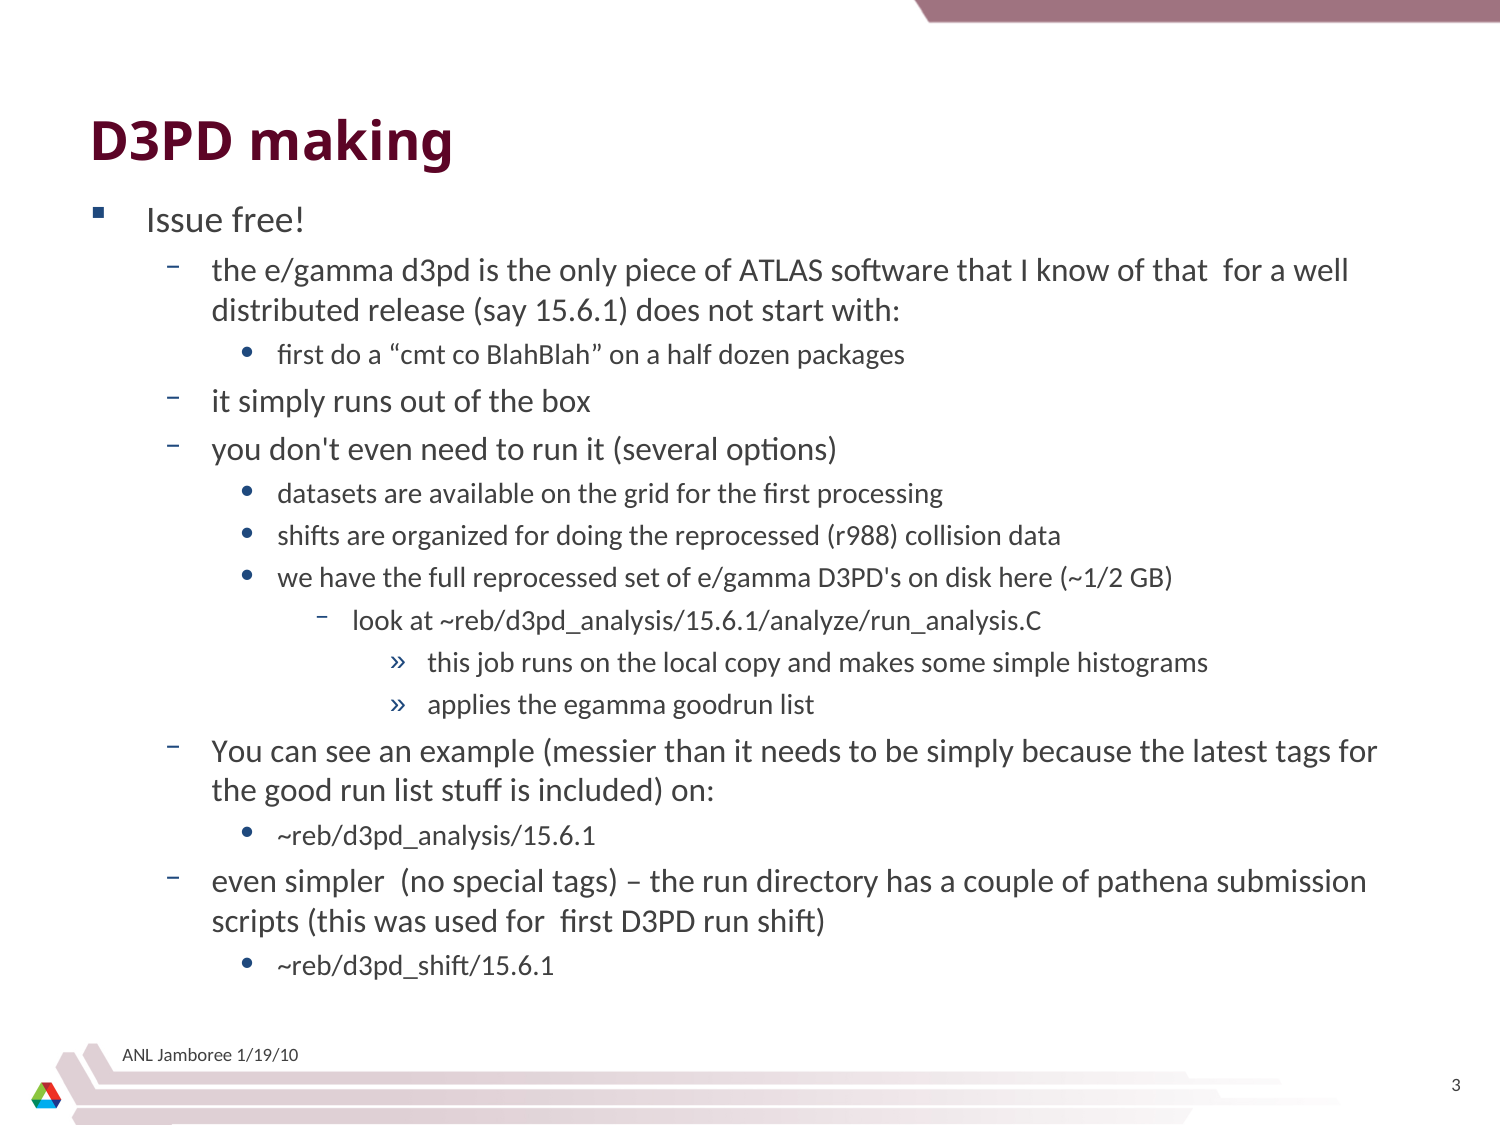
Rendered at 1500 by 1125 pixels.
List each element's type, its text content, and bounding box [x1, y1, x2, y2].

picture [0, 0, 1500, 24]
title D3PD making [75, 44, 1426, 187]
list Issue free! the e/gamma d3pd is the only piece of ATLAS software that I know of that for a well distributed release (say 15.6.1) does not start with: first do a “cmt co BlahBlah” on a half dozen packages it simply runs out of the box you don't even need to run it (several options) datasets are available on the grid for the first processing shifts are organized for doing the reprocessed (r988) collision data we have the full reprocessed set of e/gamma D3PD's on disk here (~1/2 GB) look at ~reb/d3pd_analysis/15.6.1/analyze/run_analysis.C this job runs on the local copy and makes some simple histograms applies the egamma goodrun list You can see an example (messier than it needs to be simply because the latest tags for the good run list stuff is included) on: ~reb/d3pd_analysis/15.6.1 even simpler (no special tags) – the run directory has a couple of pathena submission scripts (this was used for first D3PD run shift) ~reb/d3pd_shift/15.6.1 [75, 187, 1426, 989]
picture [0, 1037, 1500, 1125]
